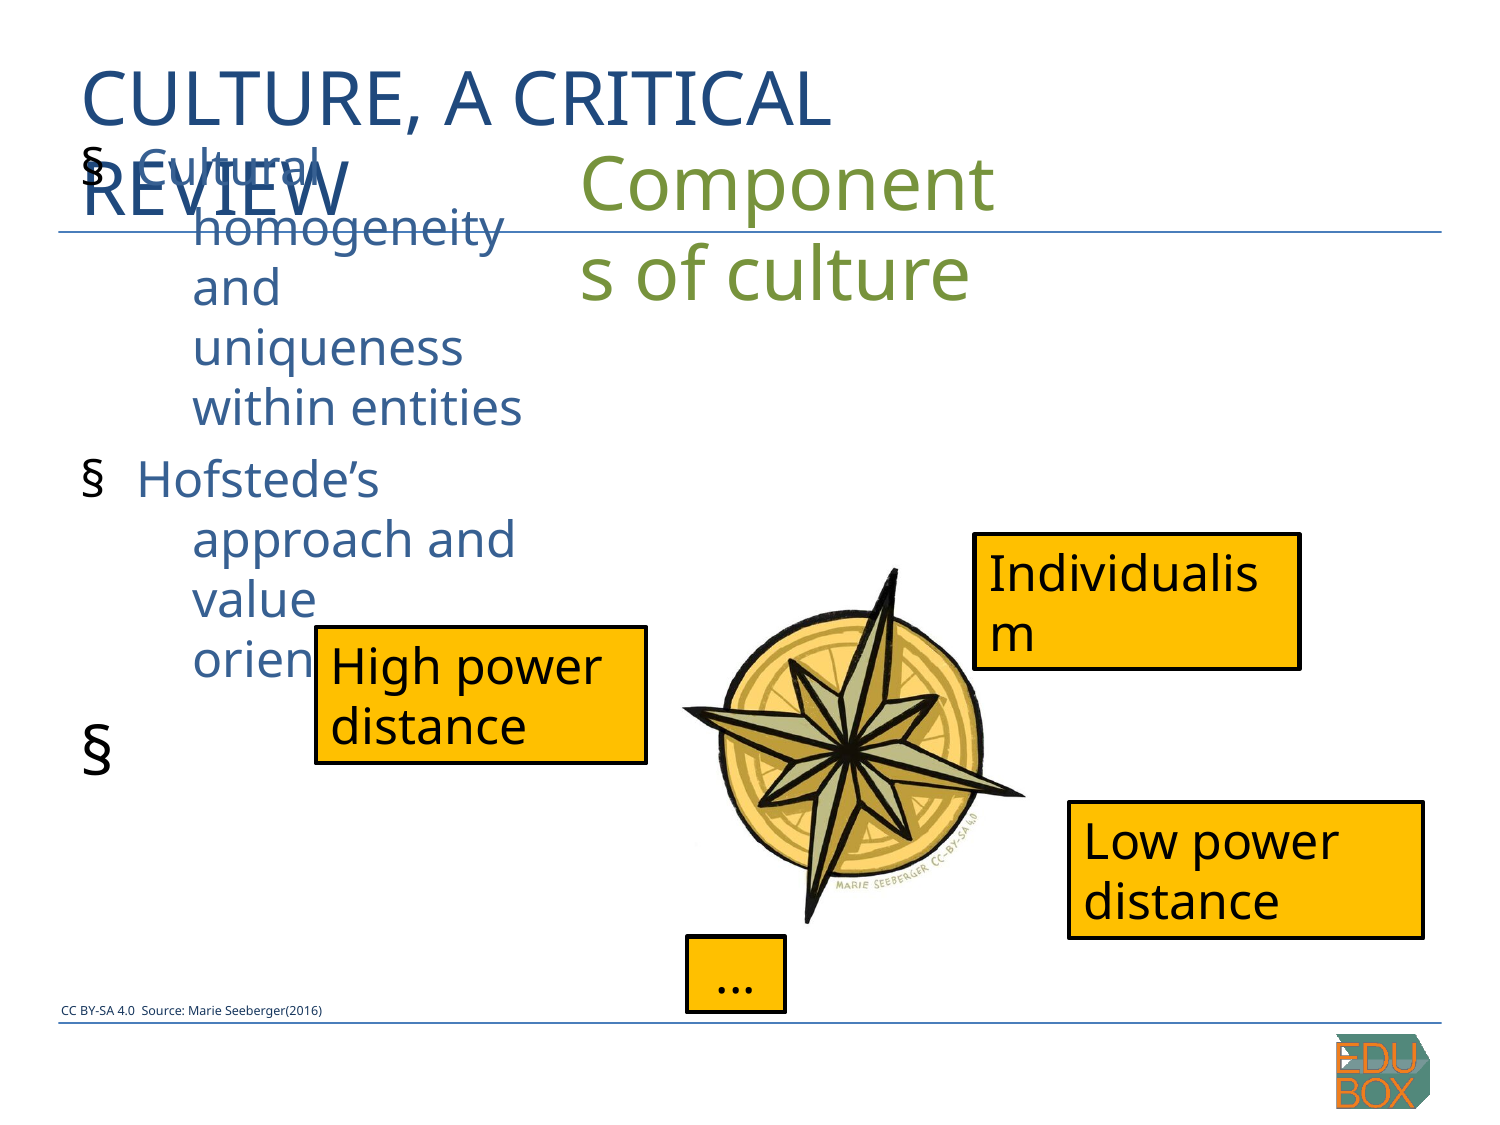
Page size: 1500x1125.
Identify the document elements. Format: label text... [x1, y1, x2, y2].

text_box Low power distance [1069, 802, 1424, 939]
text_box ... [686, 936, 786, 995]
picture [654, 538, 1040, 952]
list Components of culture [64, 127, 1040, 247]
text_box High power distance [315, 627, 647, 764]
picture [1328, 1028, 1437, 1114]
title CULTURE, A CRITICAL REVIEW [64, 42, 1270, 153]
list Cultural homogeneity and uniqueness within entities Hofstede’s approach and value orientations [53, 246, 1404, 996]
text_box CC BY-SA 4.0 Source: Marie Seeberger(2016) [46, 995, 1122, 1028]
text_box Individualism [974, 534, 1300, 610]
